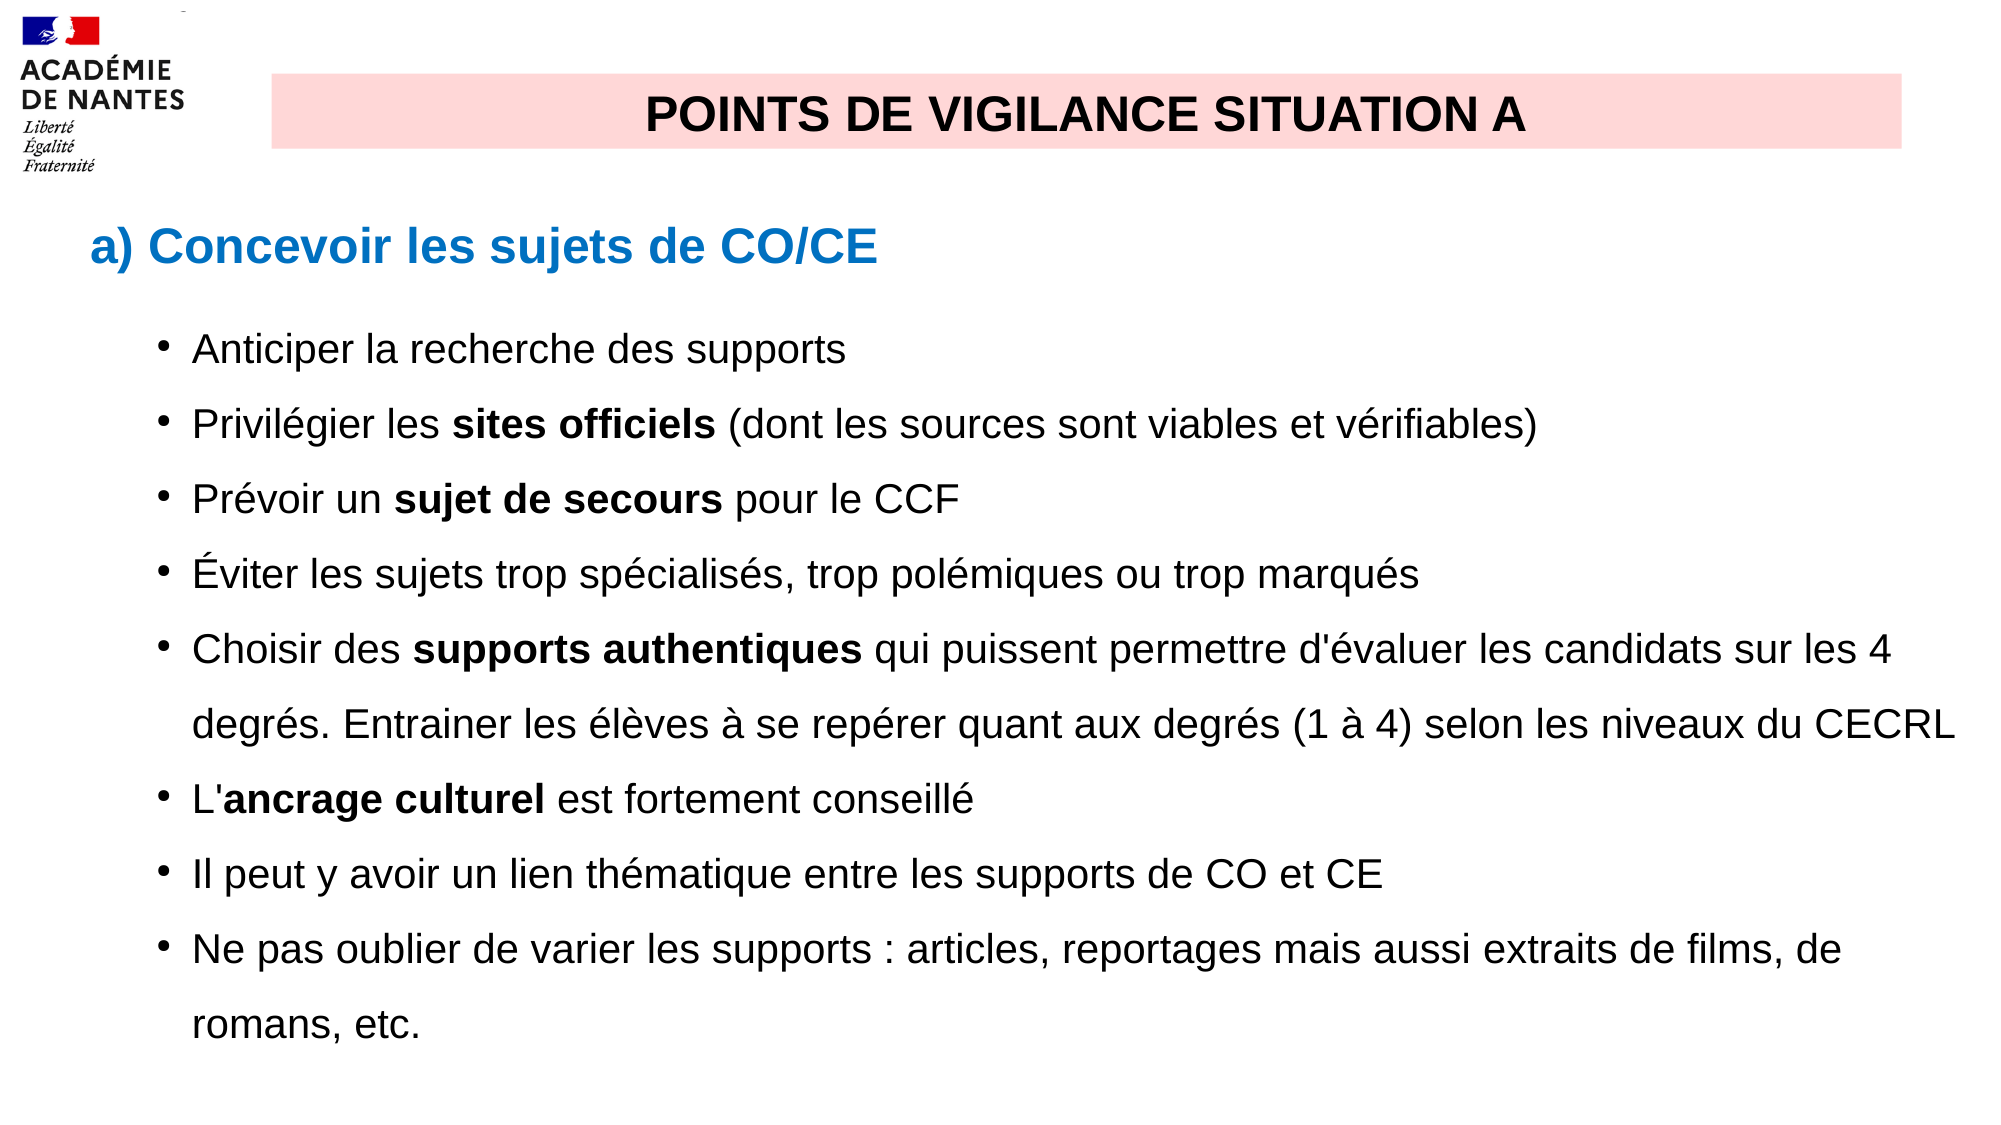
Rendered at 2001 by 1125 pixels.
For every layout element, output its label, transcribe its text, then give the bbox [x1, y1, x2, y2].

picture [11, 11, 186, 178]
text_box POINTS DE VIGILANCE SITUATION A [271, 73, 1902, 149]
text_box Anticiper la recherche des supports Privilégier les sites officiels (dont les sources sont viables et vérifiables) Prévoir un sujet de secours pour le CCF Éviter les sujets trop spécialisés, trop polémiques ou trop marqués Choisir des supports authentiques qui puissent permettre d'évaluer les candidats sur les 4 degrés. Entrainer les élèves à se repérer quant aux degrés (1 à 4) selon les niveaux du CECRL L'ancrage culturel est fortement conseillé Il peut y avoir un lien thématique entre les supports de CO et CE Ne pas oublier de varier les supports : articles, reportages mais aussi extraits de films, de romans, etc. [141, 289, 1989, 1055]
text_box a) Concevoir les sujets de CO/CE [75, 206, 1288, 282]
